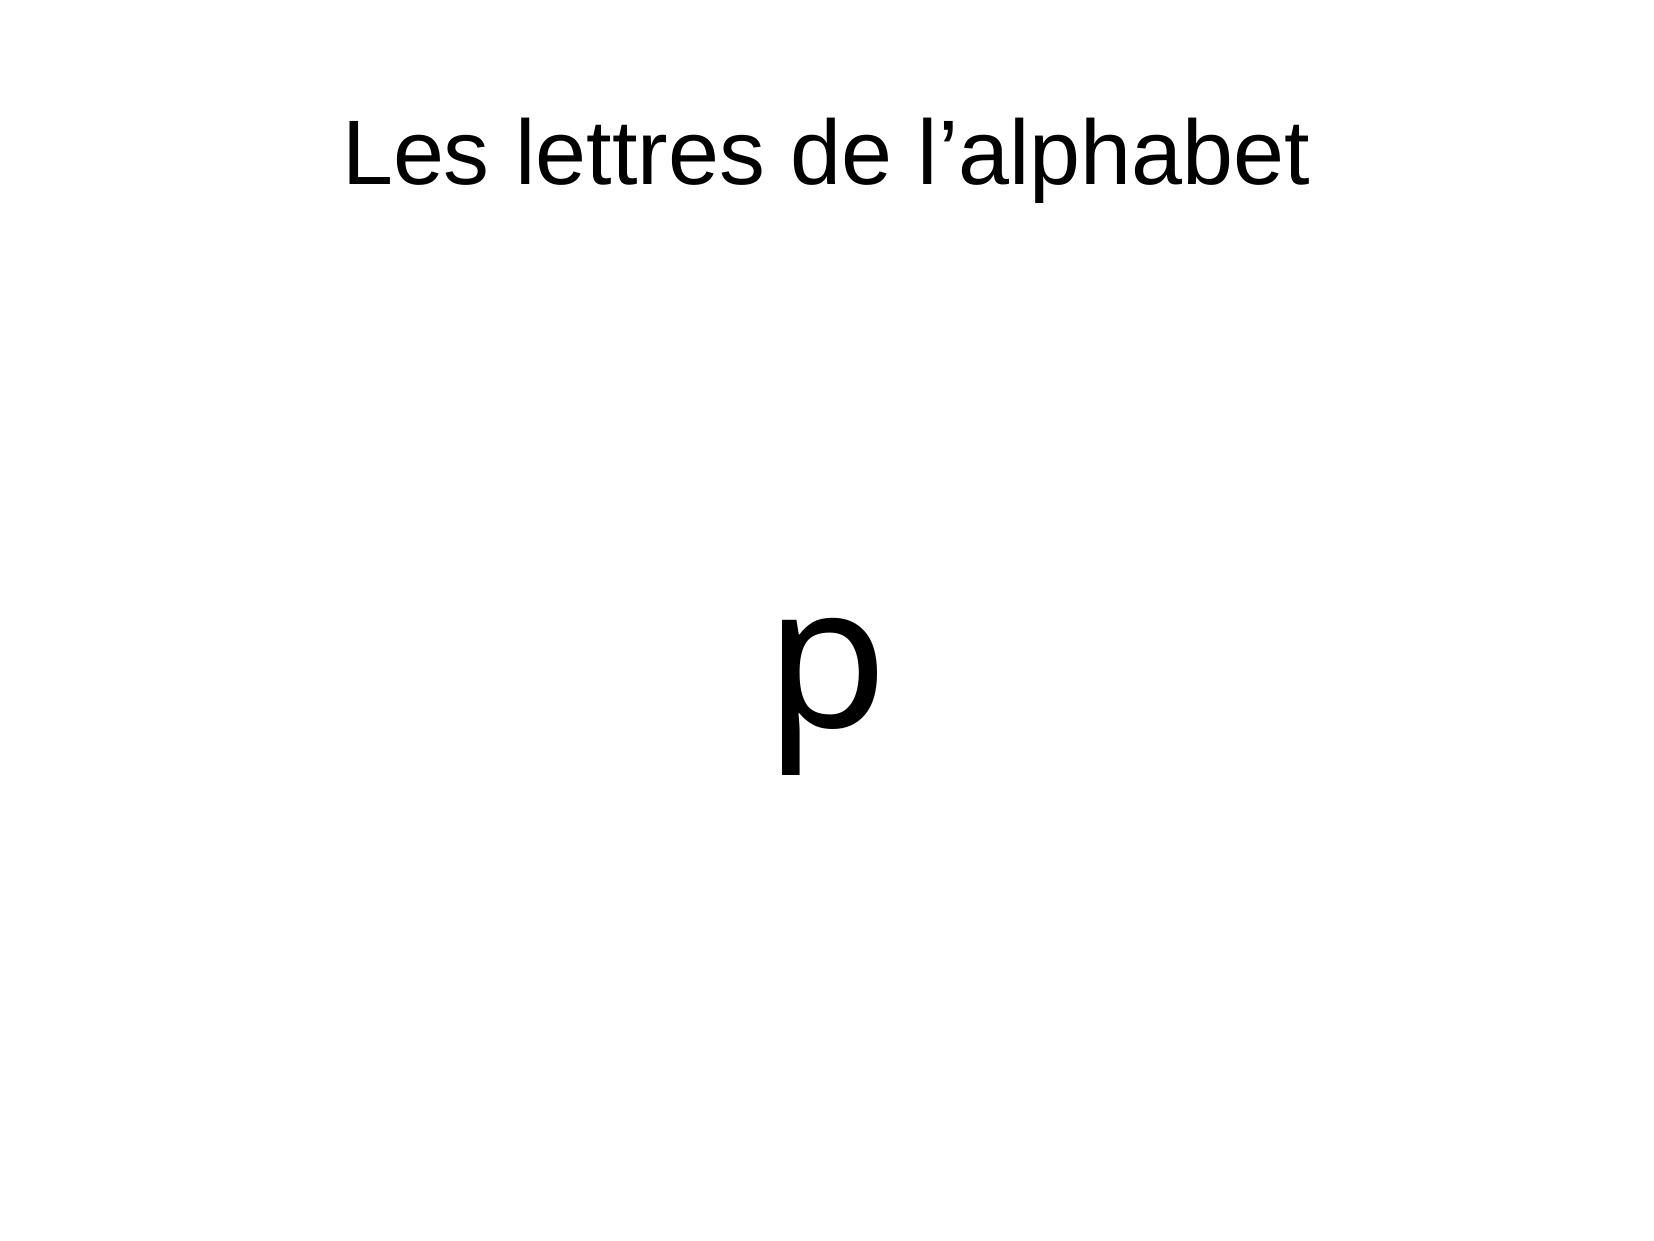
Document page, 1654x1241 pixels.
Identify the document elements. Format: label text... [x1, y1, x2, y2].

title Les lettres de l’alphabet [82, 49, 1571, 257]
subtitle p [82, 290, 1571, 1010]
